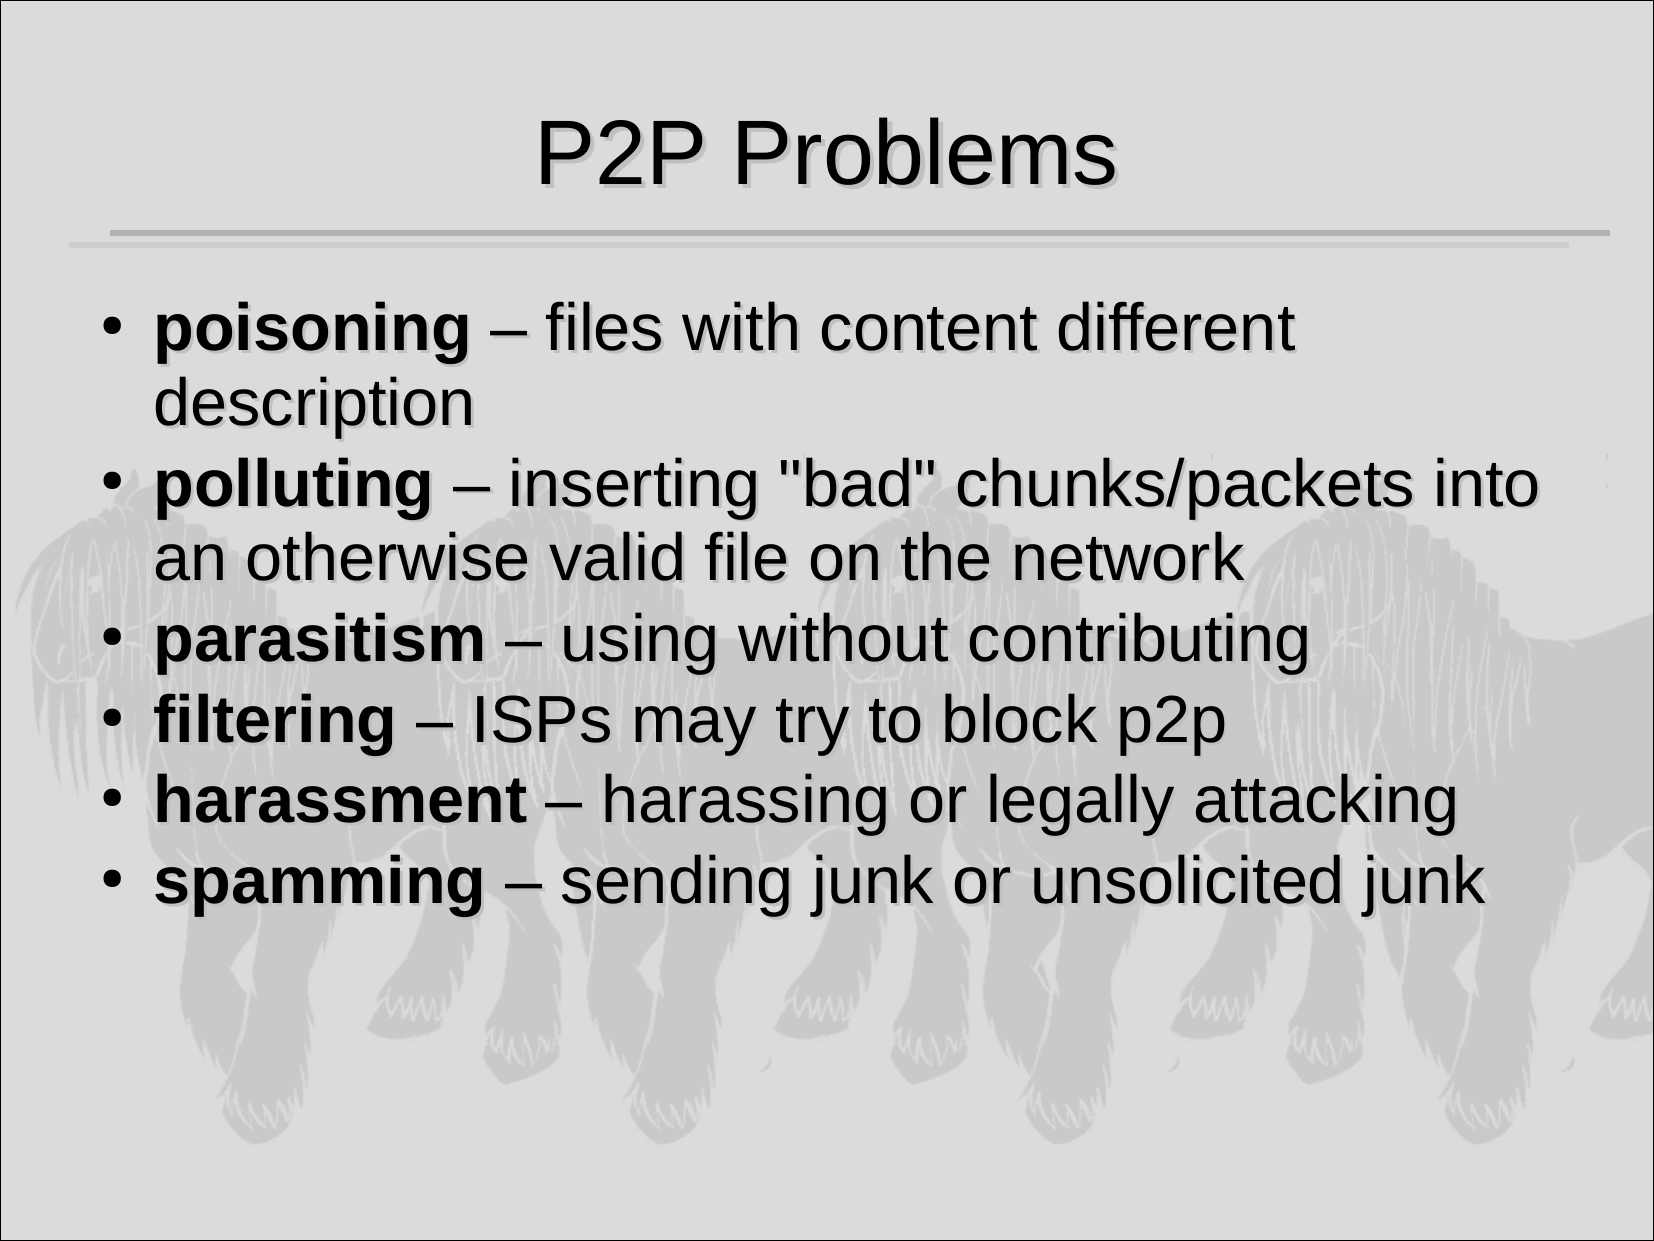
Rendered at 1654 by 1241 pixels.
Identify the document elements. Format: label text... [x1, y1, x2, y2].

list poisoning – files with content different description polluting – inserting "bad" chunks/packets into an otherwise valid file on the network parasitism – using without contributing filtering – ISPs may try to block p2p harassment – harassing or legally attacking spamming – sending junk or unsolicited junk [82, 290, 1571, 1109]
title P2P Problems [82, 49, 1571, 257]
